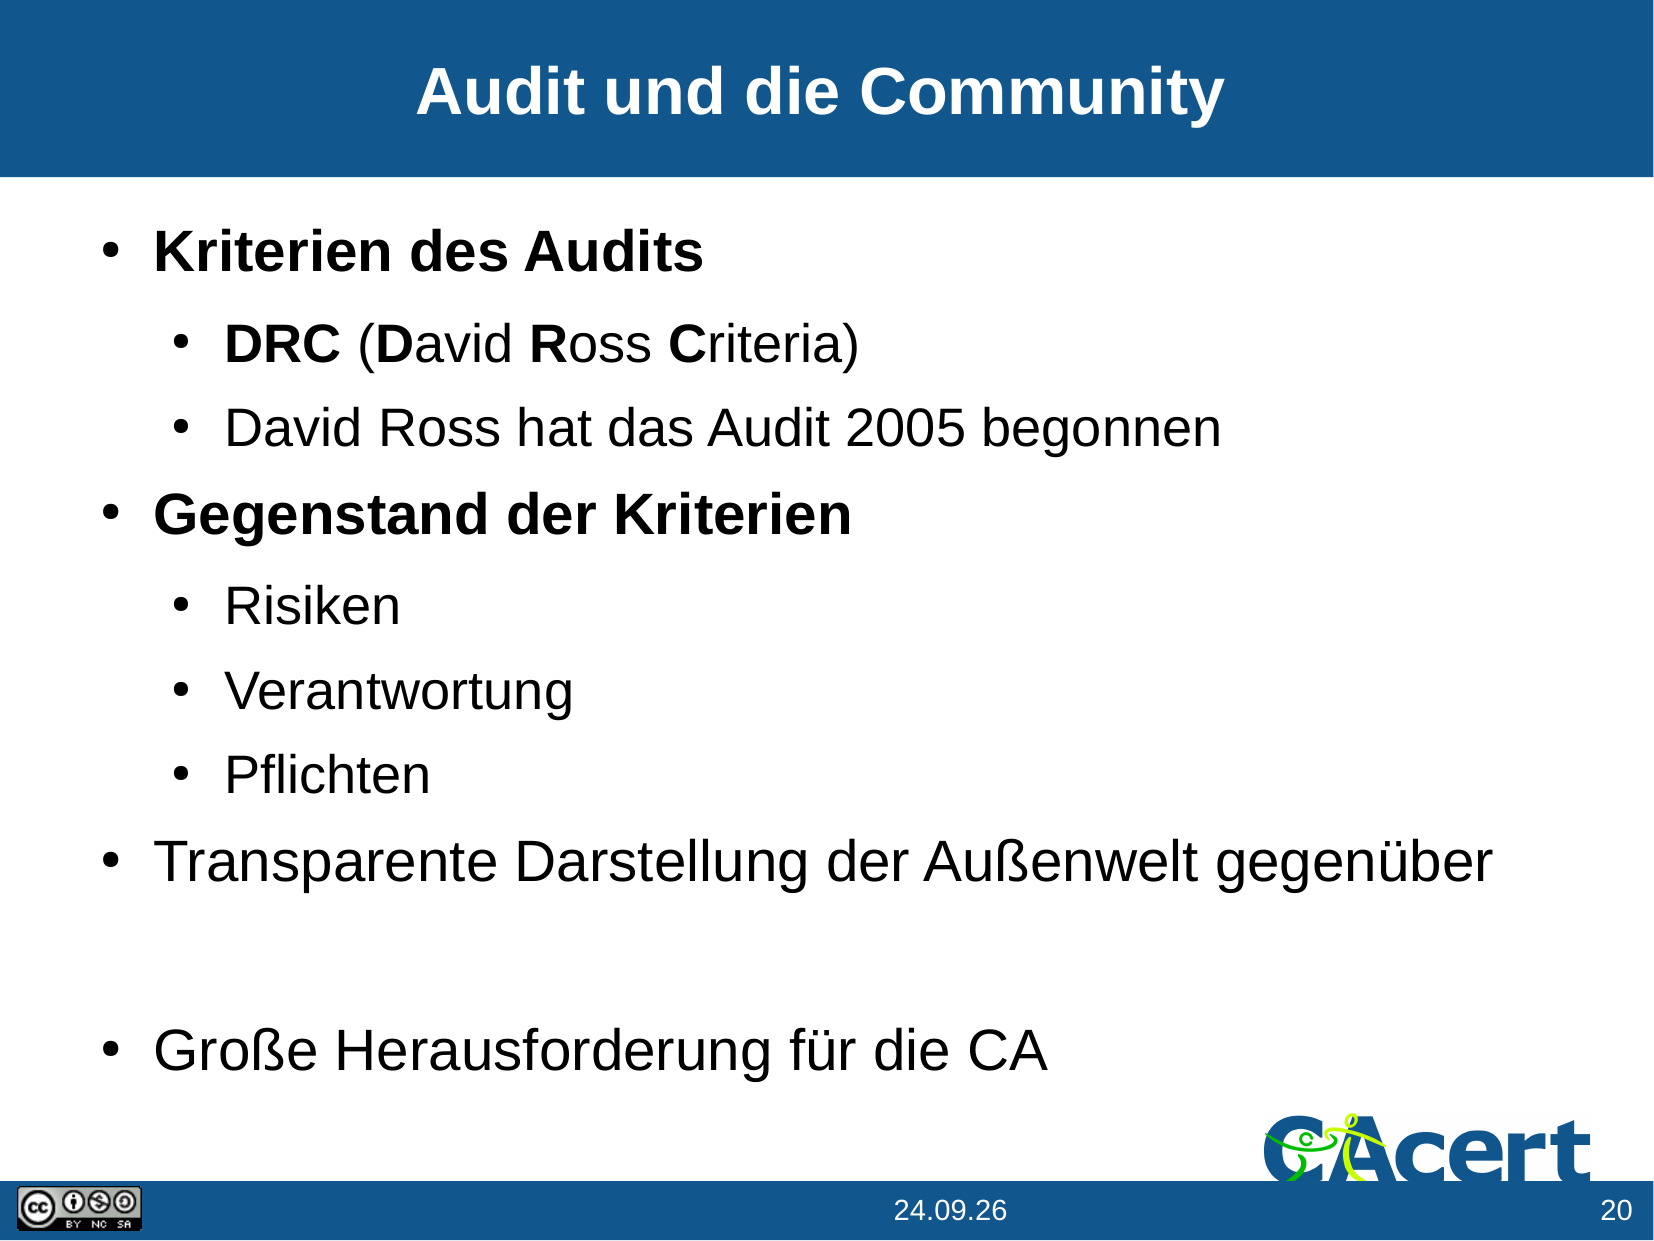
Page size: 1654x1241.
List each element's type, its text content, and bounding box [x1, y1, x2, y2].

picture [17, 1186, 142, 1231]
title Audit und die Community [76, 17, 1565, 166]
list Kriterien des Audits DRC (David Ross Criteria) David Ross hat das Audit 2005 begonnen Gegenstand der Kriterien Risiken Verantwortung Pflichten Transparente Darstellung der Außenwelt gegenüber Große Herausforderung für die CA [82, 218, 1571, 1087]
picture [1263, 1112, 1591, 1181]
